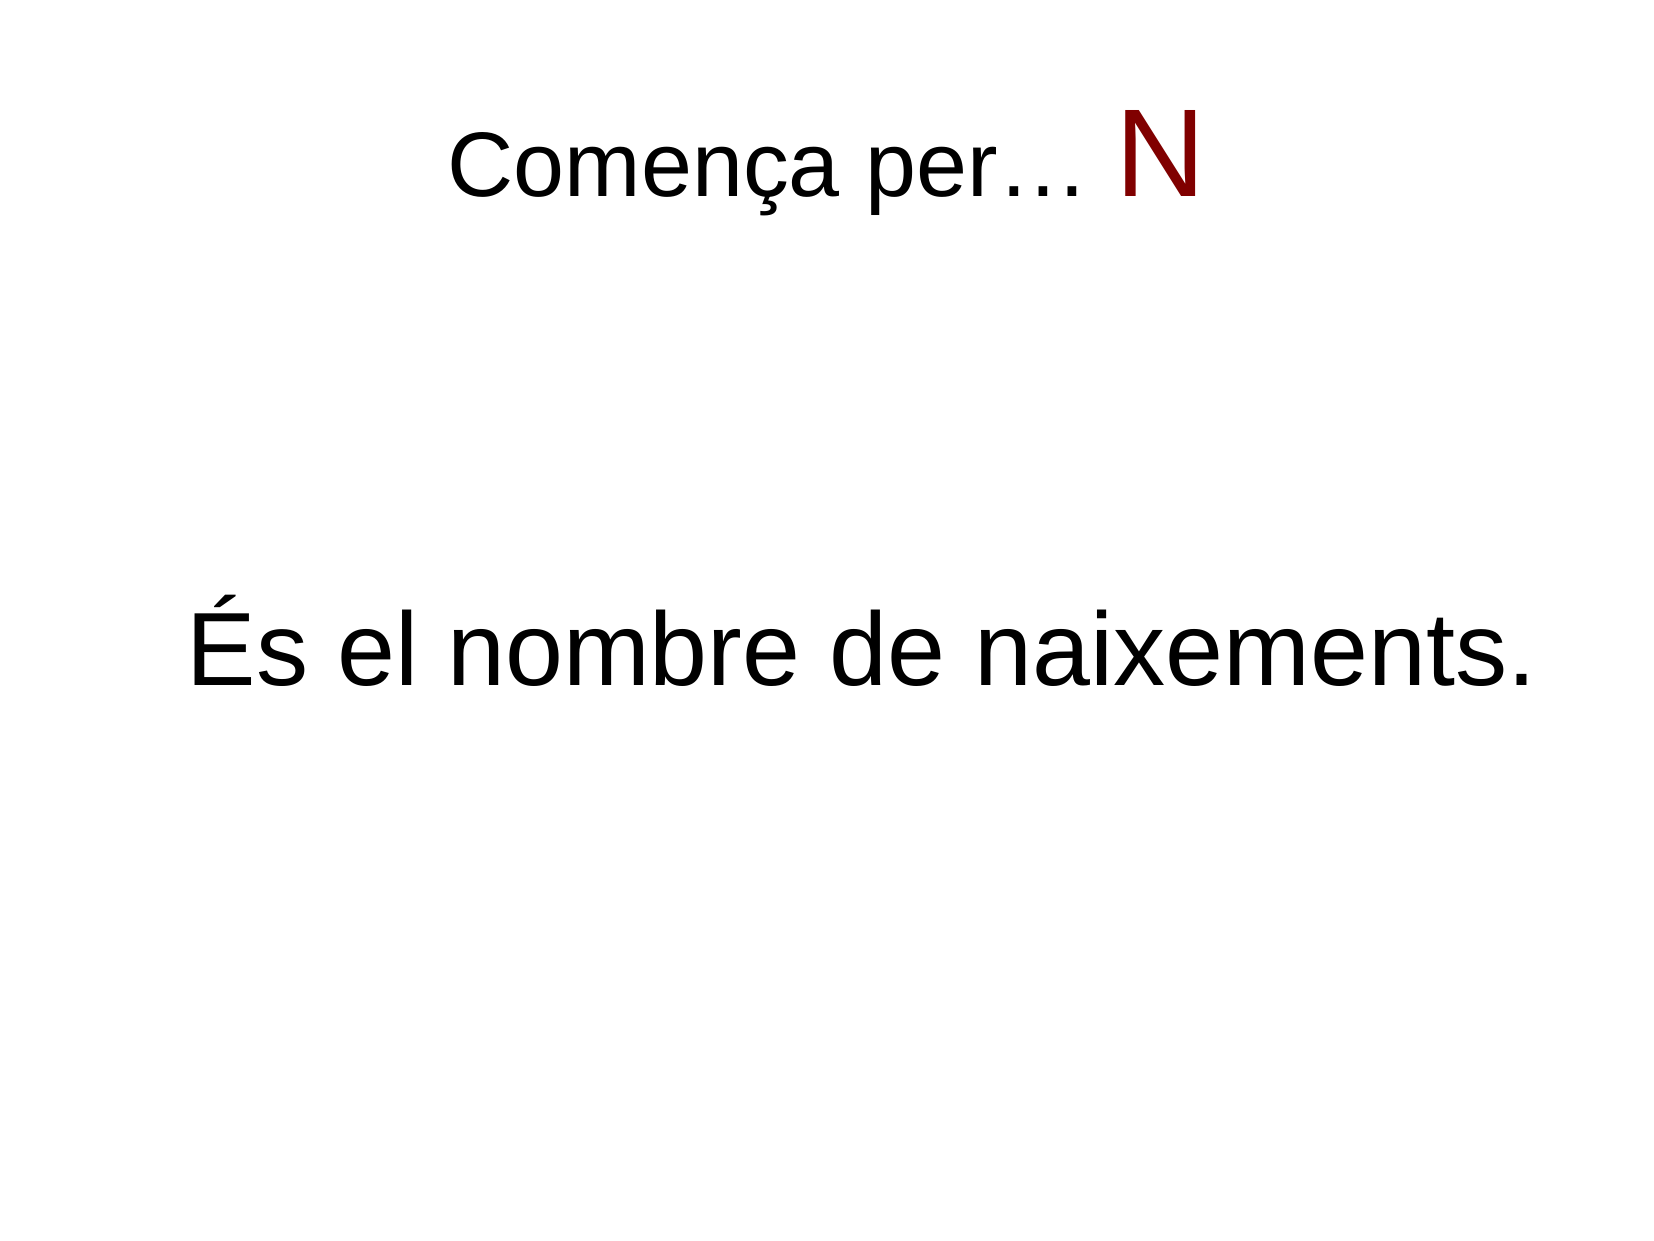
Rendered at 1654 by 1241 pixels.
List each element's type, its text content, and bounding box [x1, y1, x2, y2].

title Comença per… N [82, 49, 1571, 257]
list És el nombre de naixements. [82, 290, 1571, 1010]
